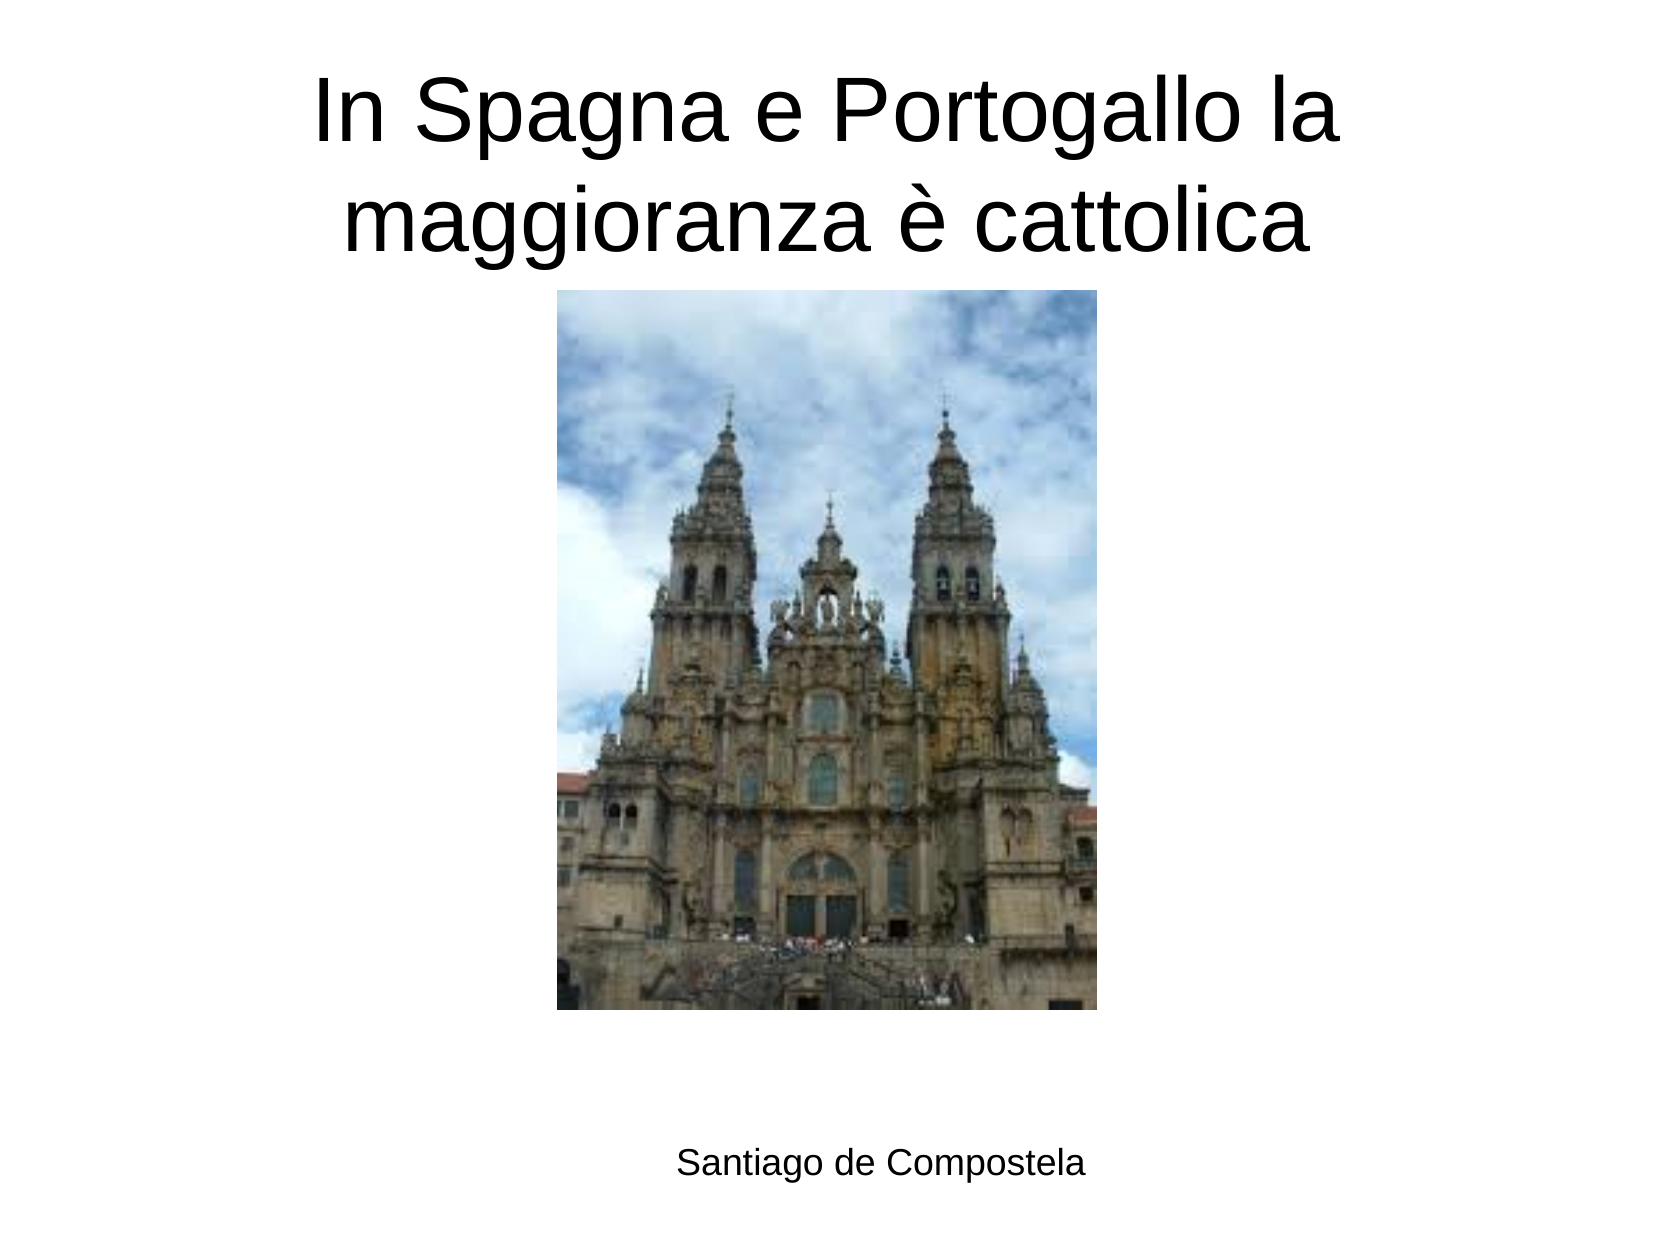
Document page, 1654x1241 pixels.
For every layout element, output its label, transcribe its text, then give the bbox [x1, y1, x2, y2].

picture [557, 290, 1097, 1010]
title In Spagna e Portogallo la maggioranza è cattolica [82, 49, 1571, 257]
text_box Santiago de Compostela [661, 1133, 1101, 1191]
